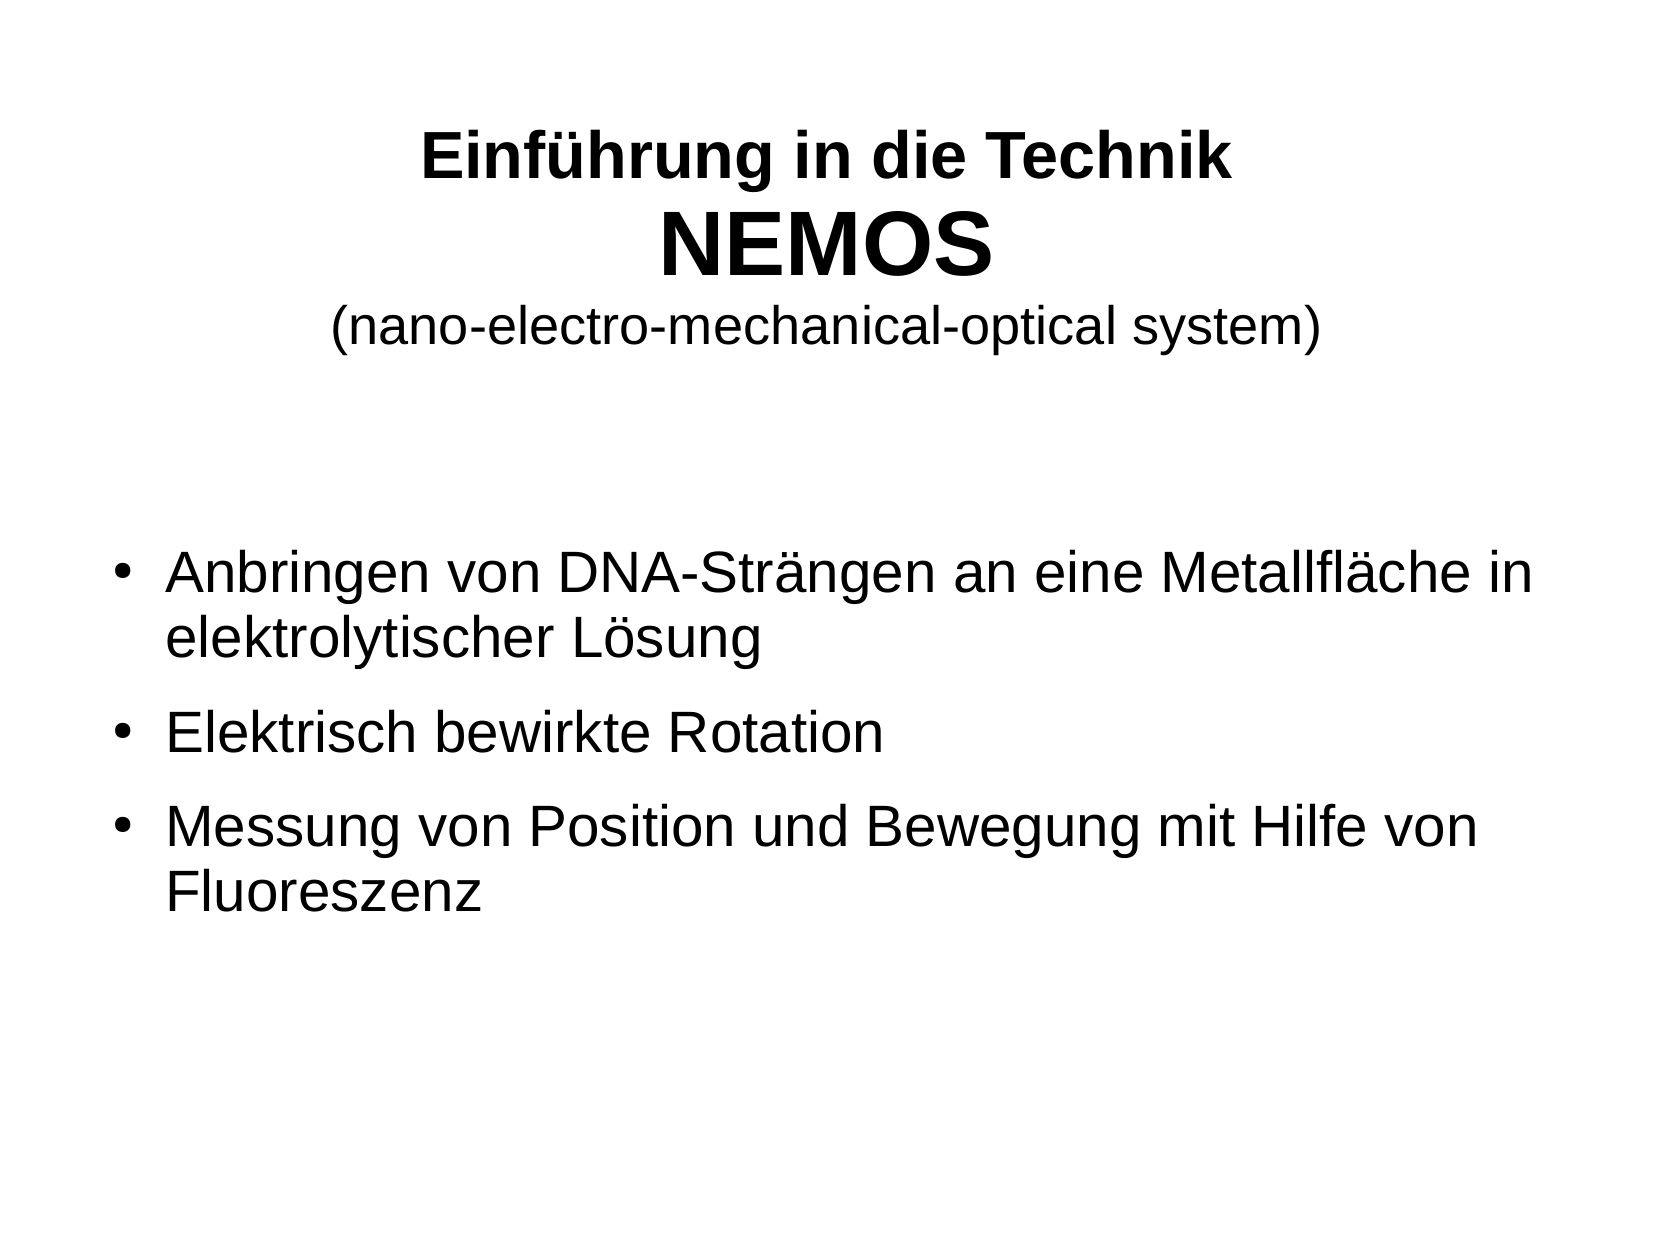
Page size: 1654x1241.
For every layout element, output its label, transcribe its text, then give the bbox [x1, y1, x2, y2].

list Anbringen von DNA-Strängen an eine Metallfläche in elektrolytischer Lösung Elektrisch bewirkte Rotation Messung von Position und Bewegung mit Hilfe von Fluoreszenz [94, 539, 1583, 1241]
title Einführung in die Technik NEMOS (nano-electro-mechanical-optical system) [82, 118, 1571, 356]
